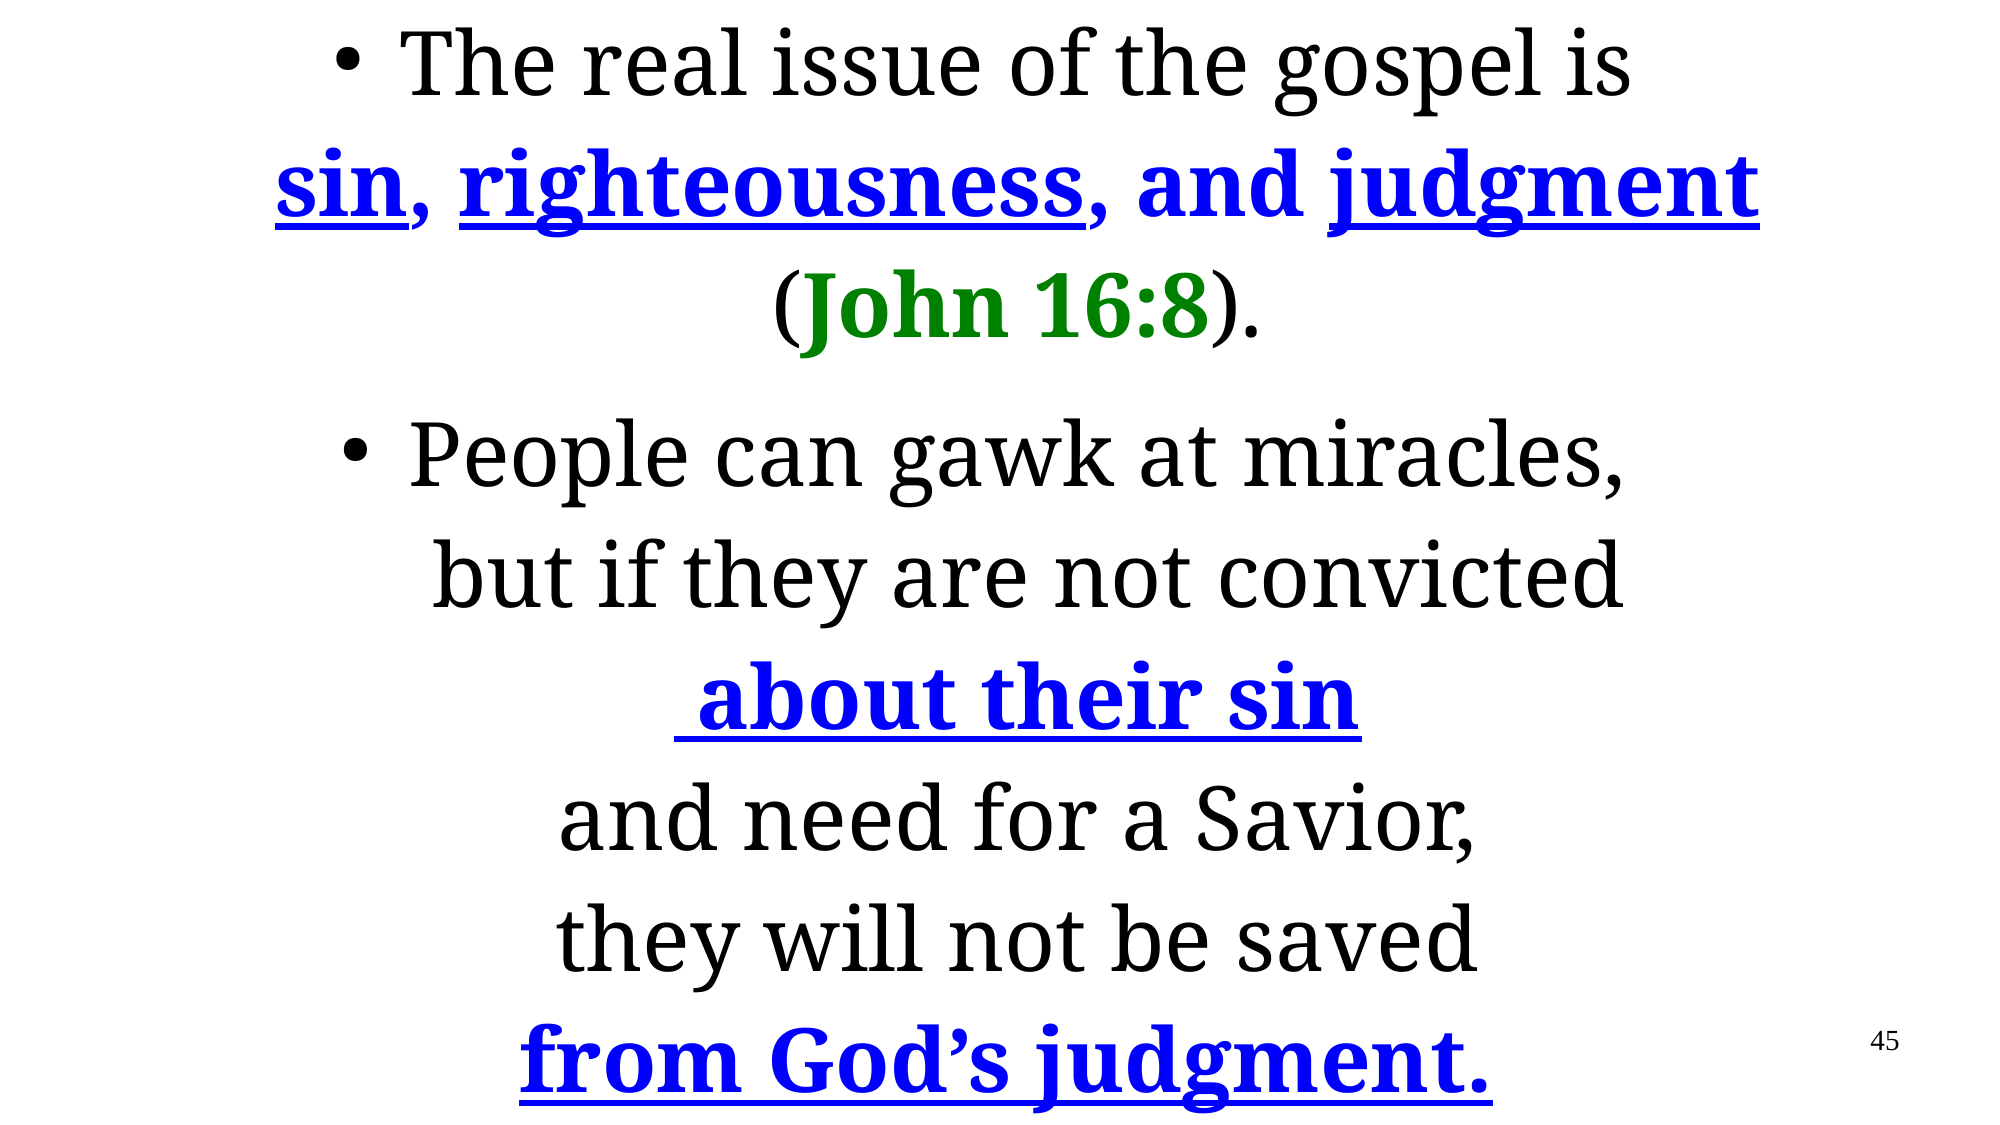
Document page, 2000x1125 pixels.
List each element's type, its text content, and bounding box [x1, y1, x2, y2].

list The real issue of the gospel is sin, righteousness, and judgment (John 16:8). People can gawk at miracles, but if they are not convicted about their sin and need for a Savior, they will not be saved from God’s judgment. [0, 0, 1996, 1123]
